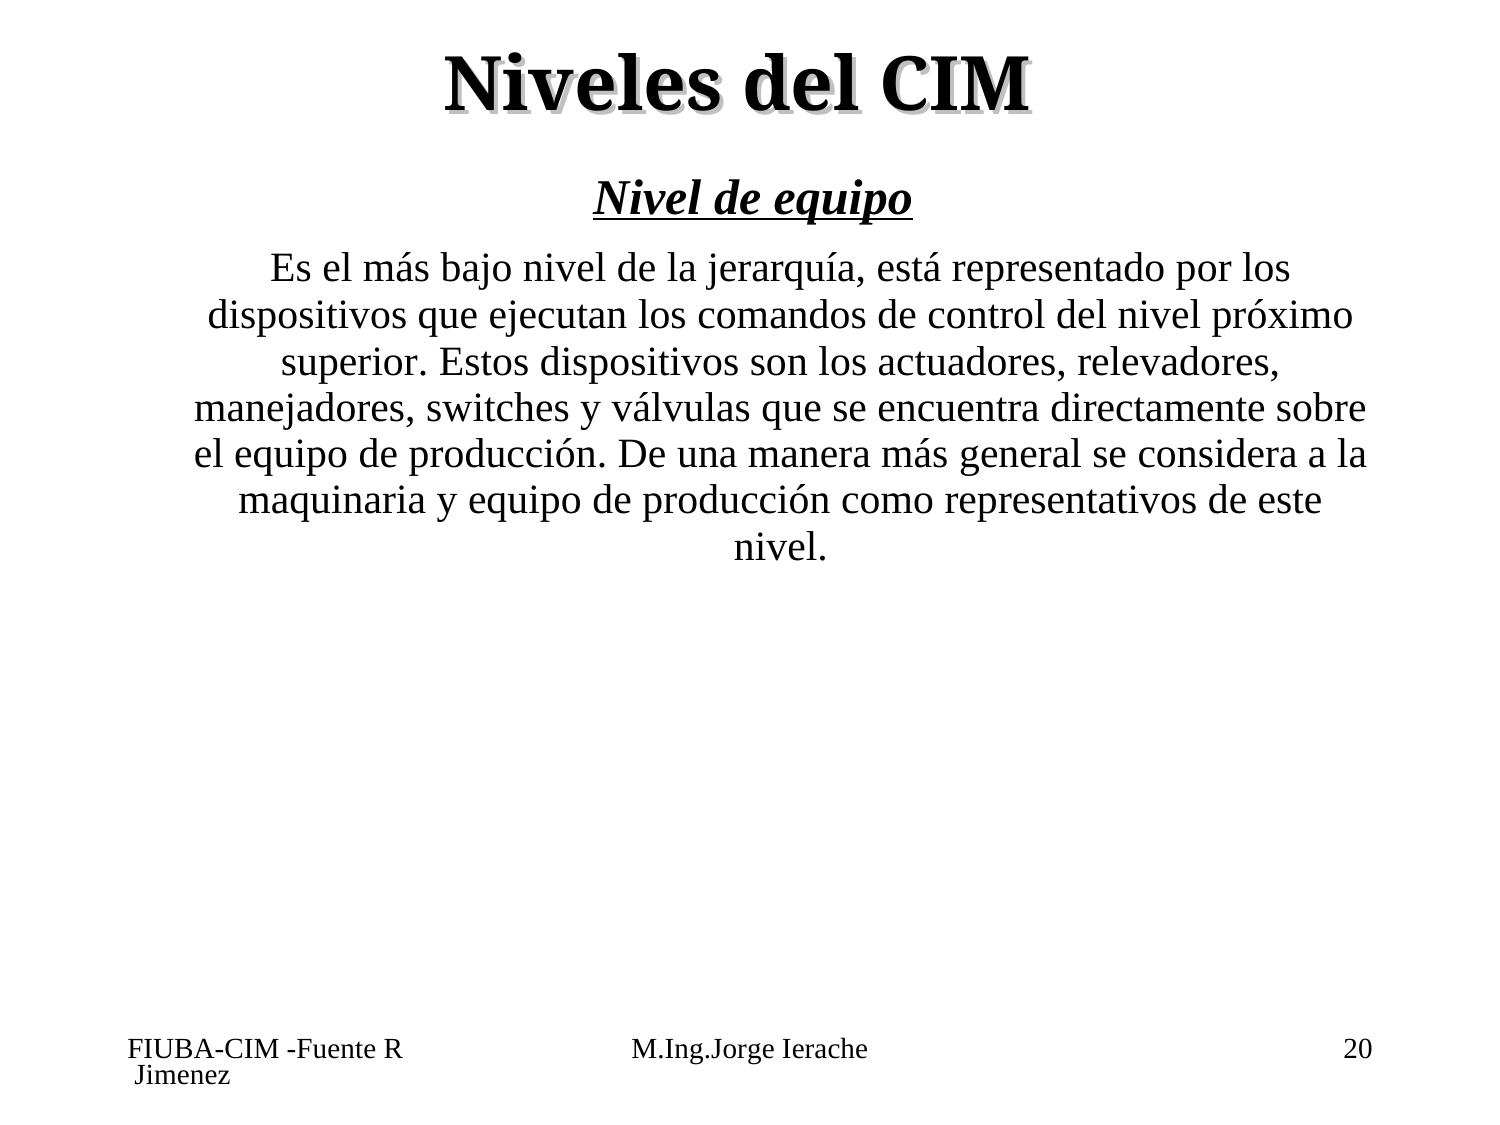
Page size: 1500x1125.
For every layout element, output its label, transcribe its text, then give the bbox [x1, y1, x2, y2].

list Nivel de equipo Es el más bajo nivel de la jerarquía, está representado por los dispositivos que ejecutan los comandos de control del nivel próximo superior. Estos dispositivos son los actuadores, relevadores, manejadores, switches y válvulas que se encuentra directamente sobre el equipo de producción. De una manera más general se considera a la maquinaria y equipo de producción como representativos de este nivel. [115, 162, 1391, 798]
title Niveles del CIM [99, 24, 1375, 138]
